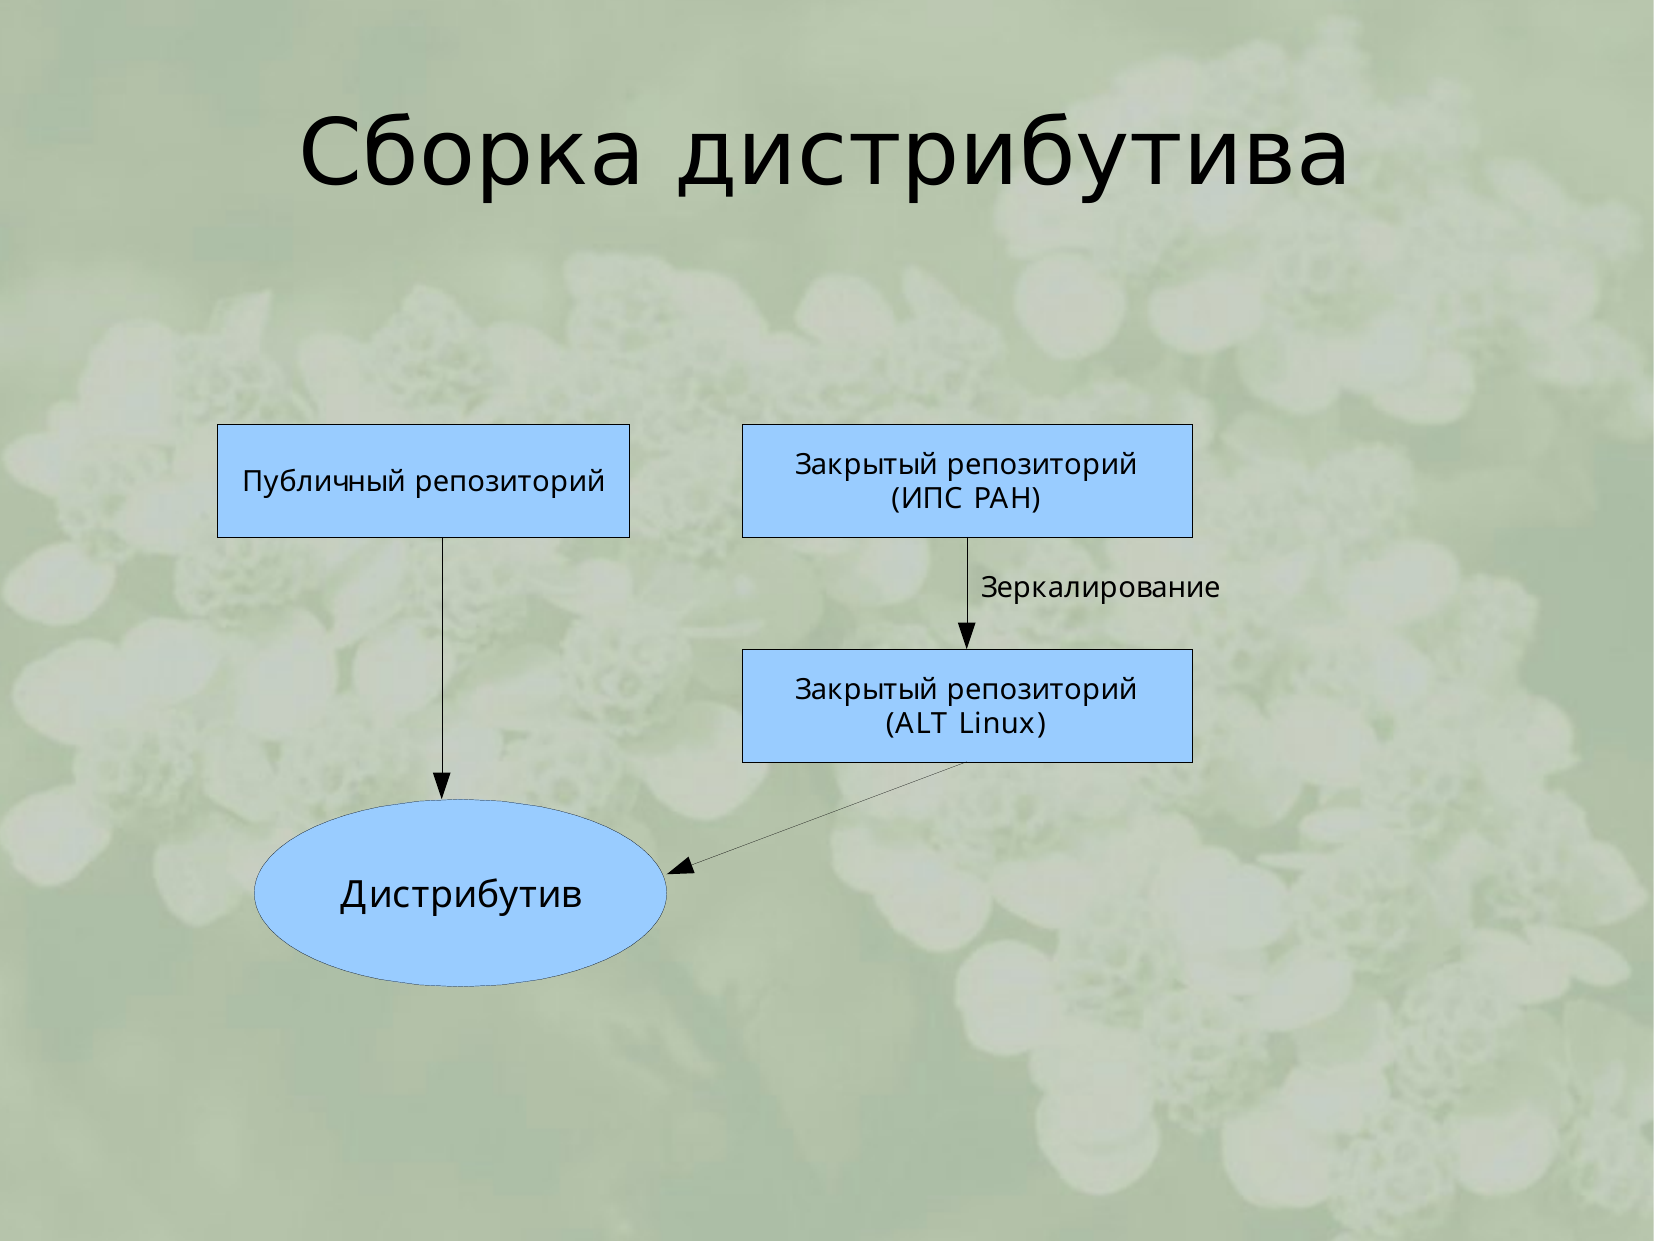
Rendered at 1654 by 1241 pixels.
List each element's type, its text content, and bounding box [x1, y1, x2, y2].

chart [82, 290, 1571, 1109]
picture [0, 0, 1654, 1241]
title Сборка дистрибутива [82, 49, 1571, 257]
